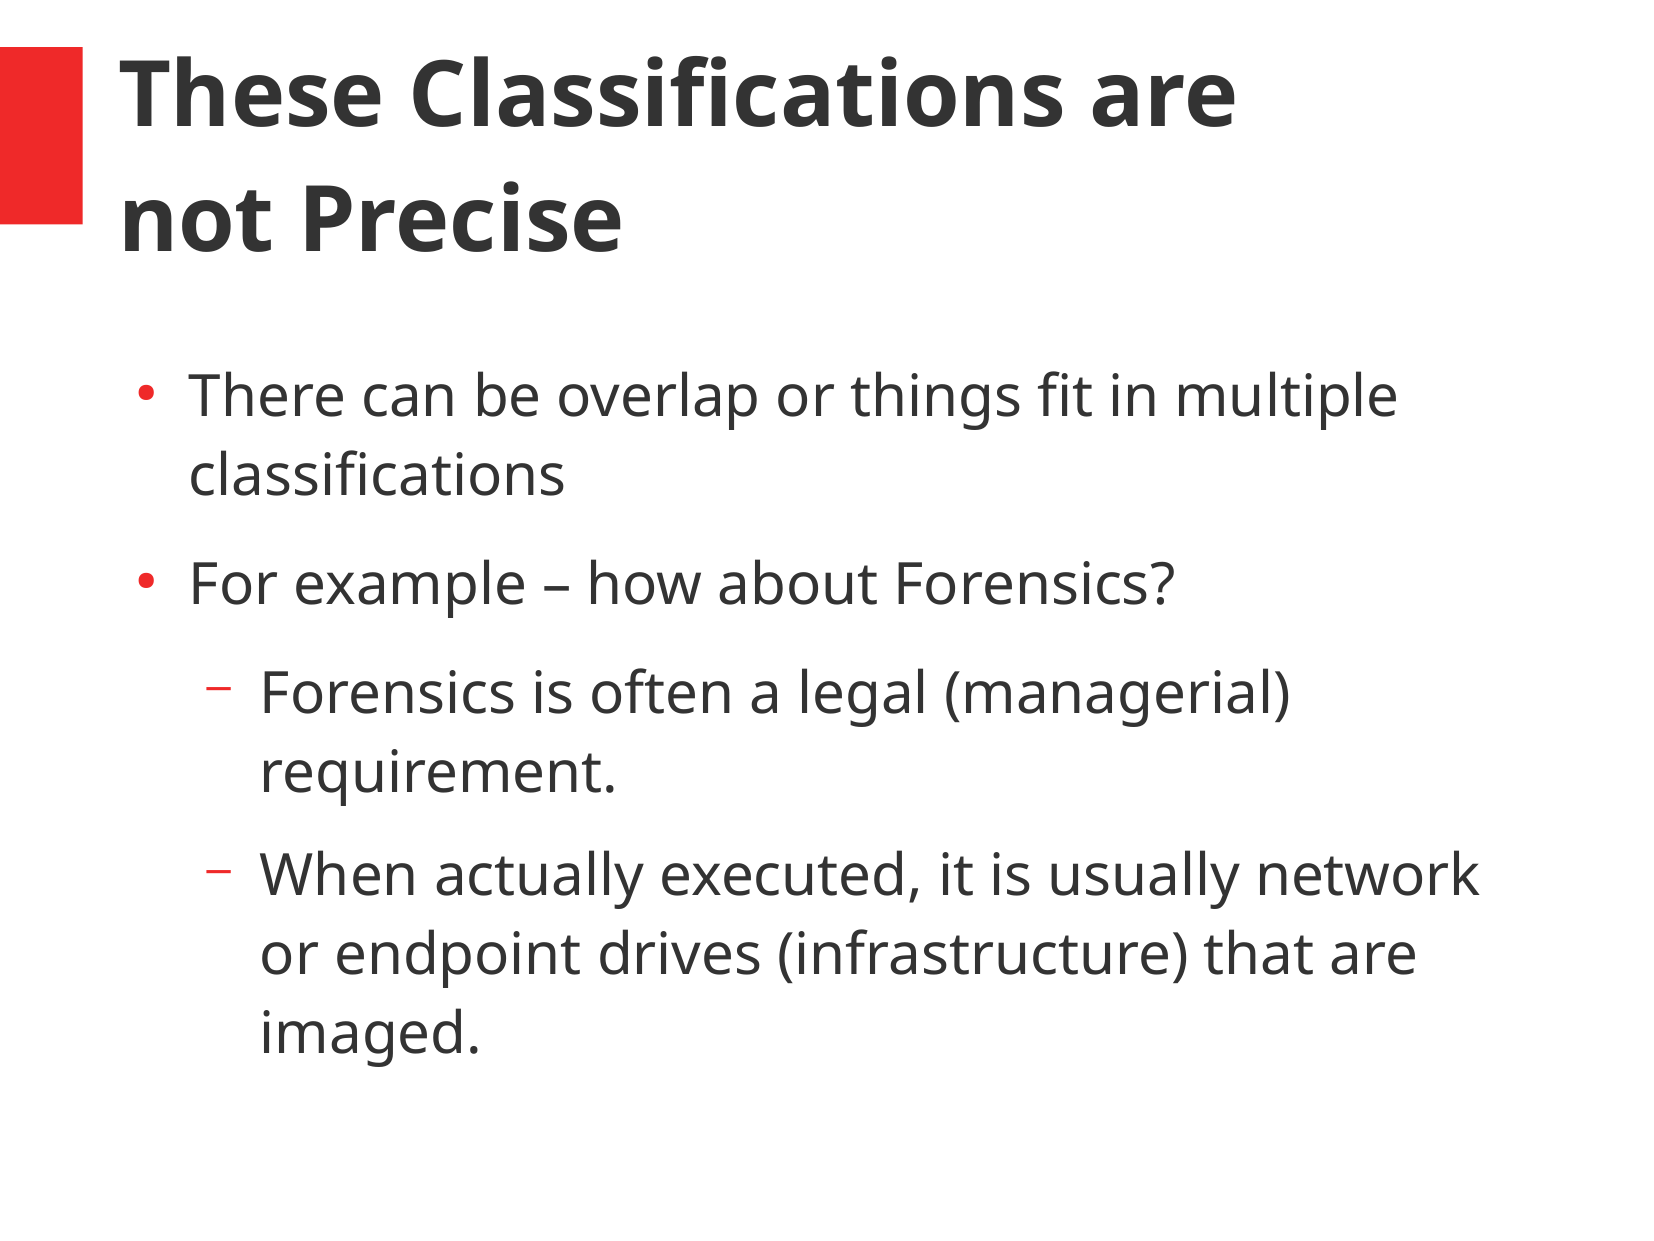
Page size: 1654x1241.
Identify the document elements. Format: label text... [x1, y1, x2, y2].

title These Classifications are not Precise [118, 0, 1339, 320]
list There can be overlap or things fit in multiple classifications For example – how about Forensics? Forensics is often a legal (managerial) requirement. When actually executed, it is usually network or endpoint drives (infrastructure) that are imaged. [118, 354, 1536, 1074]
